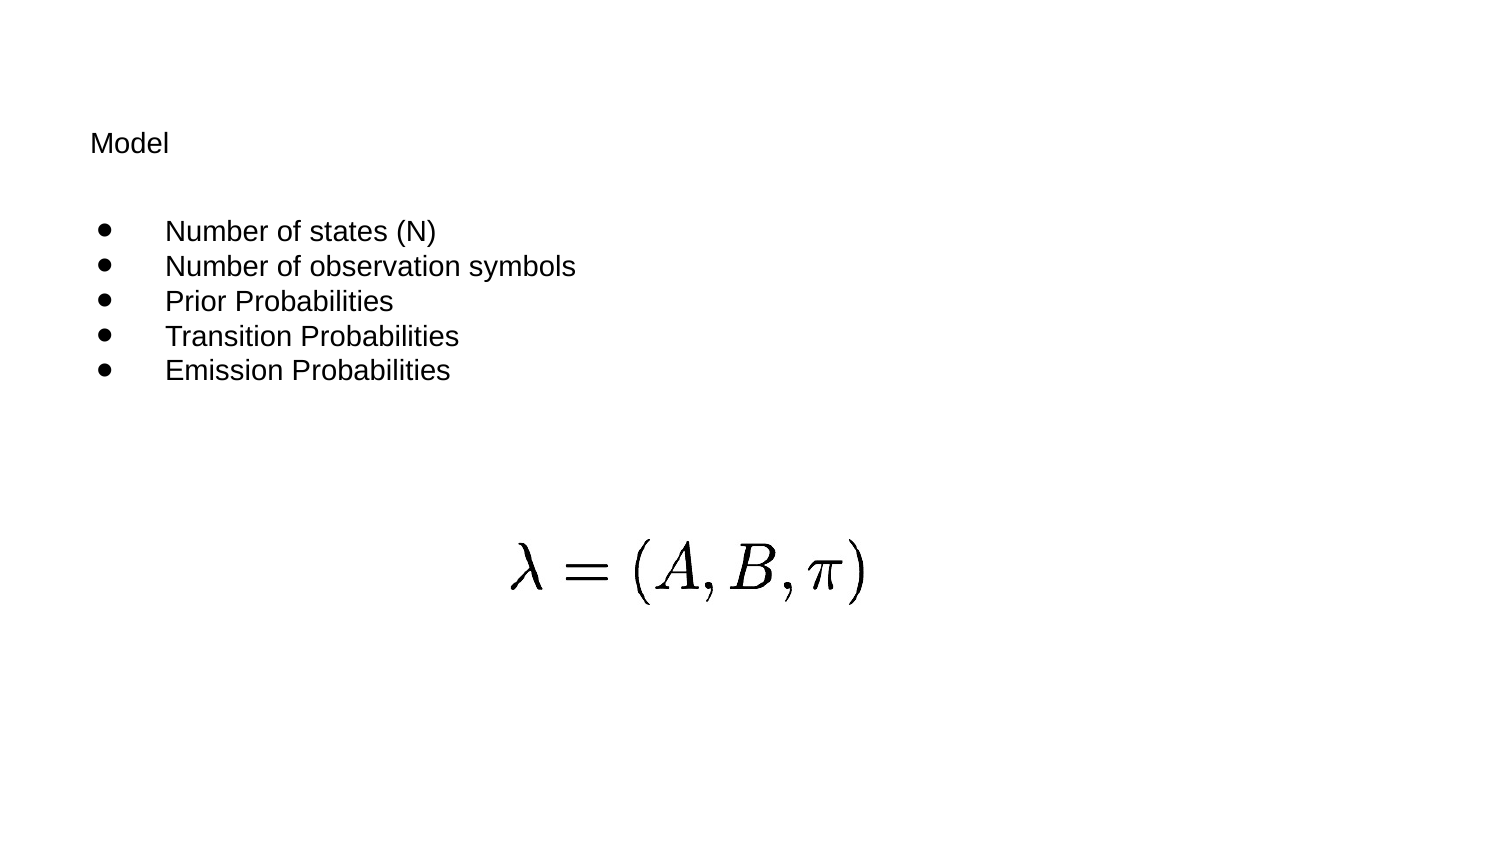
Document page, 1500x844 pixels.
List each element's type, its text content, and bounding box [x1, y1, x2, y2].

list Number of states (N) Number of observation symbols Prior Probabilities Transition Probabilities Emission Probabilities [75, 196, 1425, 808]
title Model [75, 33, 1425, 175]
picture [510, 539, 864, 605]
